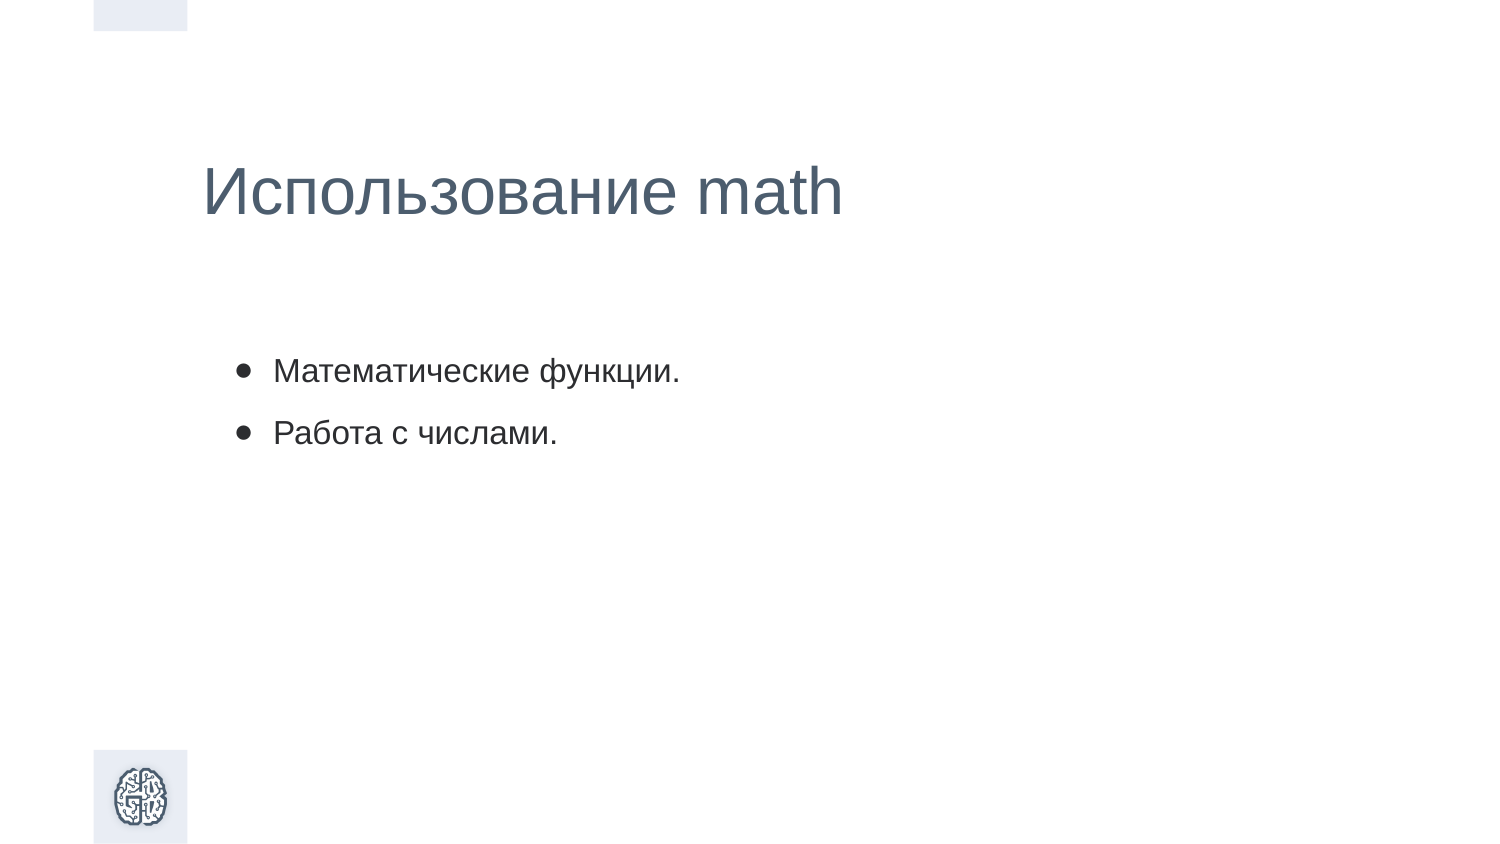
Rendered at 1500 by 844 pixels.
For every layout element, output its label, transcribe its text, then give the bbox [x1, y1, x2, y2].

picture [106, 760, 175, 834]
text_box Математические функции. [187, 322, 1312, 384]
text_box Работа с числами. [187, 384, 1312, 458]
text_box Использование math [187, 93, 1312, 282]
